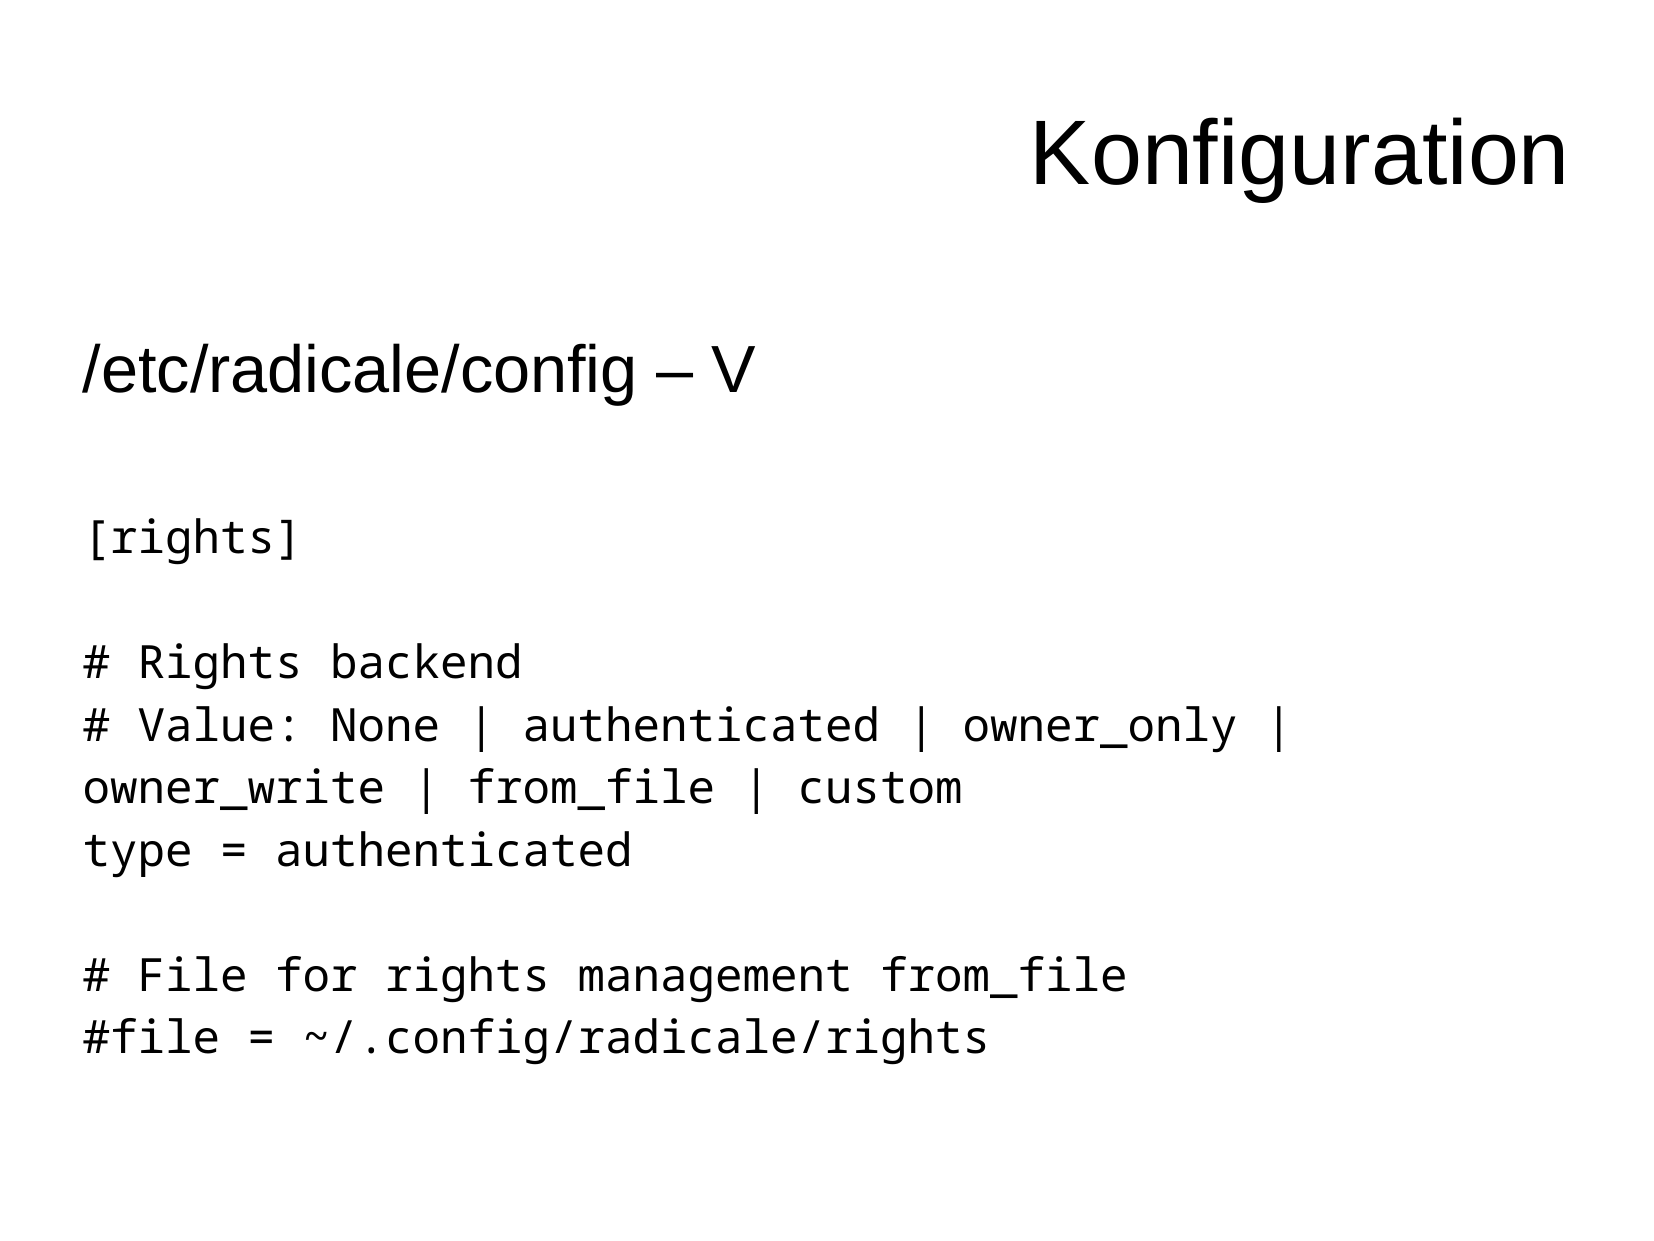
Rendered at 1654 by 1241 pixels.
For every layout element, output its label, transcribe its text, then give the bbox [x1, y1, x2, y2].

title Konfiguration [82, 49, 1571, 257]
subtitle /etc/radicale/config – V [rights] # Rights backend # Value: None | authenticated | owner_only | owner_write | from_file | custom type = authenticated # File for rights management from_file #file = ~/.config/radicale/rights [82, 290, 1571, 1109]
